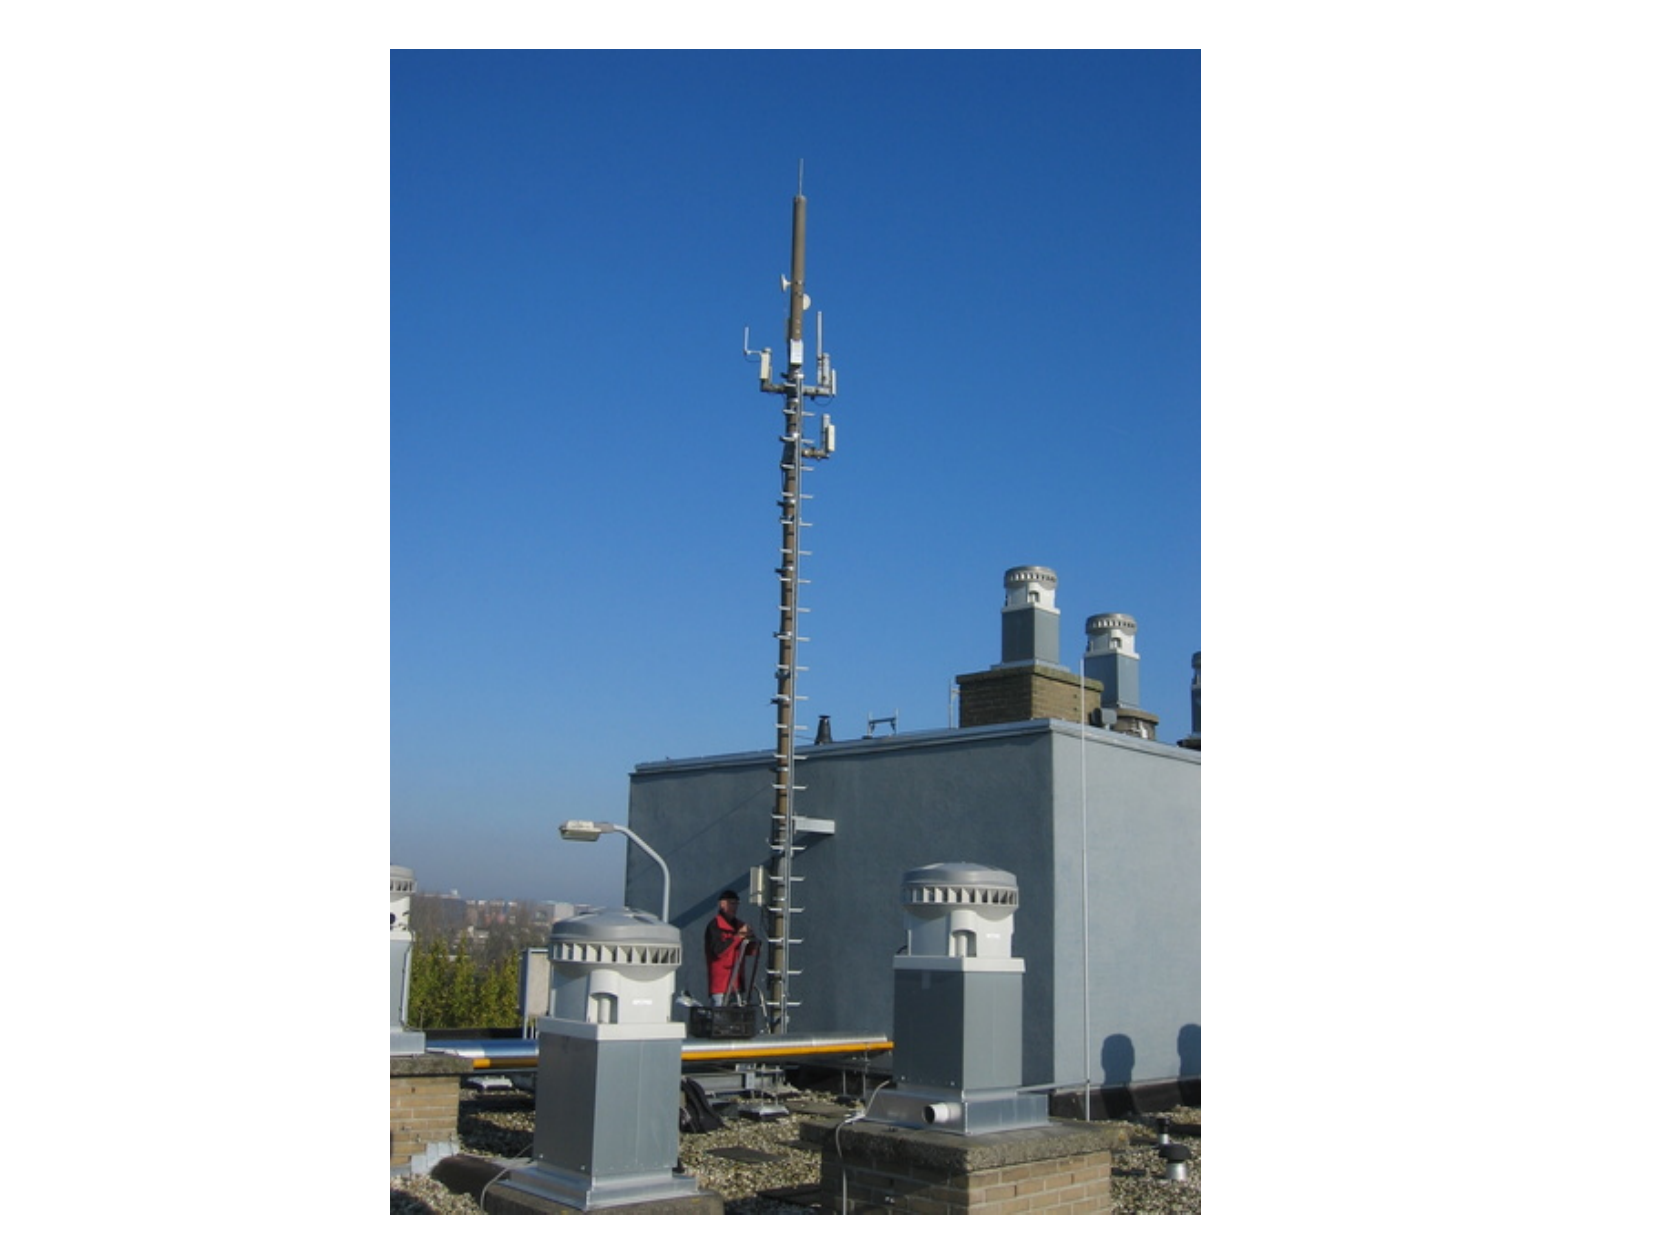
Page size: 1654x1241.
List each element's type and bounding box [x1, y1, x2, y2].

picture [390, 49, 1201, 1216]
